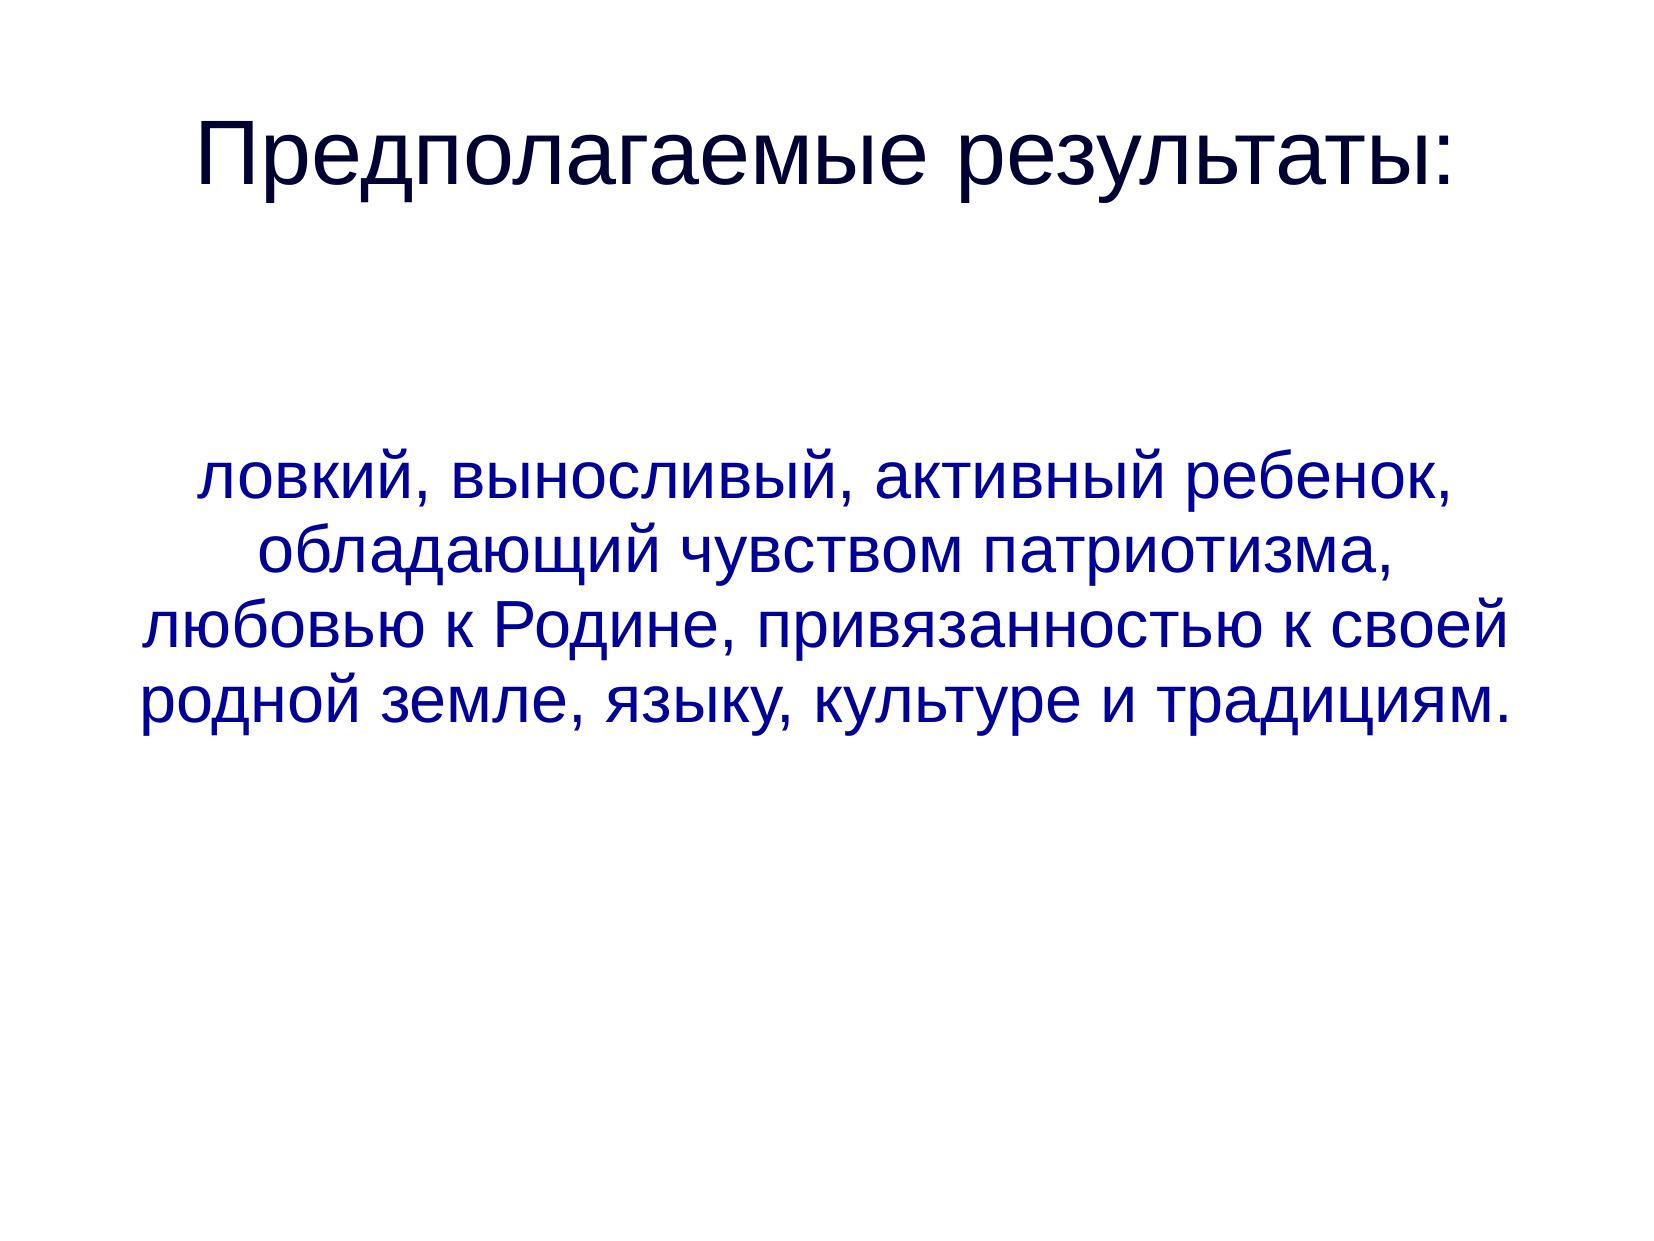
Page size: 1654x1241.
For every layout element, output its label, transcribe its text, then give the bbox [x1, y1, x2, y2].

title Предполагаемые результаты: [82, 49, 1571, 138]
subtitle ловкий, выносливый, активный ребенок, обладающий чувством патриотизма, любовью к Родине, привязанностью к своей родной земле, языку, культуре и традициям. [82, 138, 1571, 1241]
